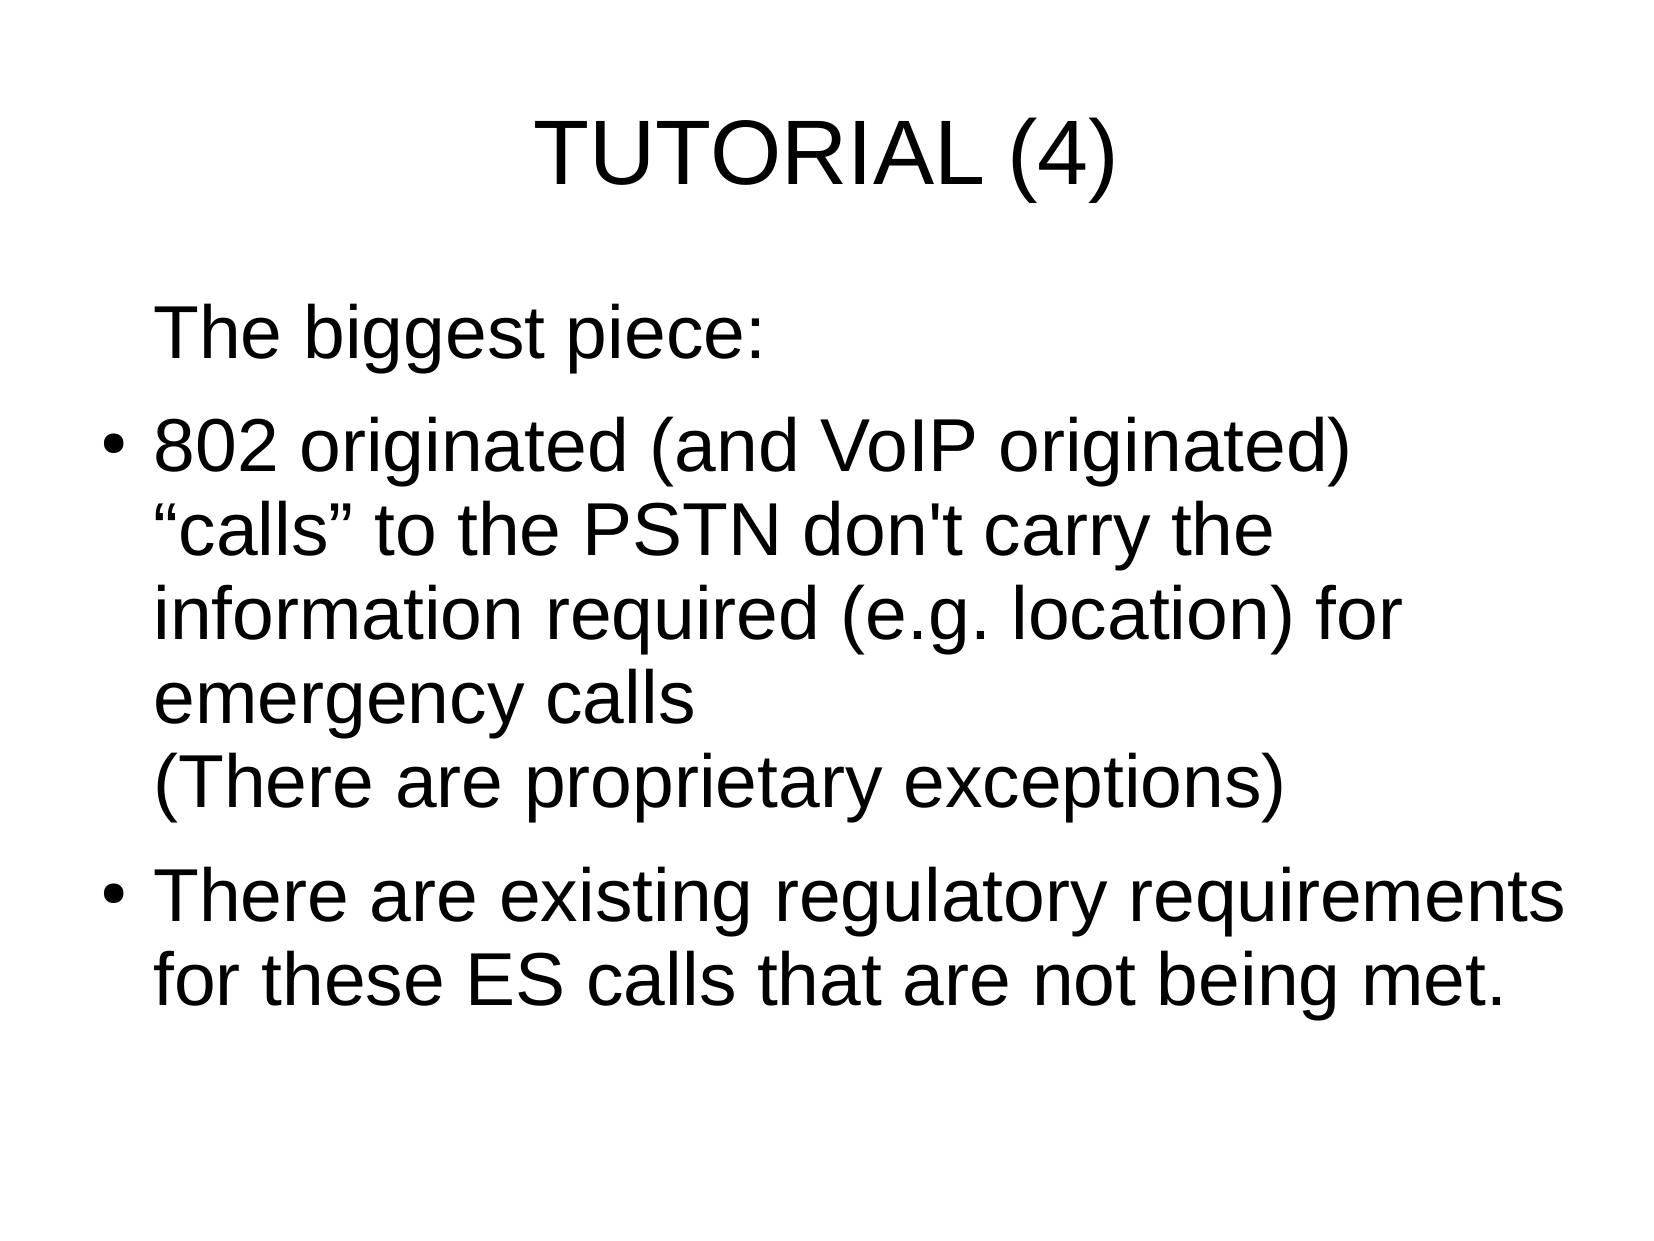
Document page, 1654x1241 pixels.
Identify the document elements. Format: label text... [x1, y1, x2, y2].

title TUTORIAL (4) [82, 56, 1571, 250]
list The biggest piece: 802 originated (and VoIP originated) “calls” to the PSTN don't carry the information required (e.g. location) for emergency calls (There are proprietary exceptions) There are existing regulatory requirements for these ES calls that are not being met. [82, 290, 1571, 1126]
